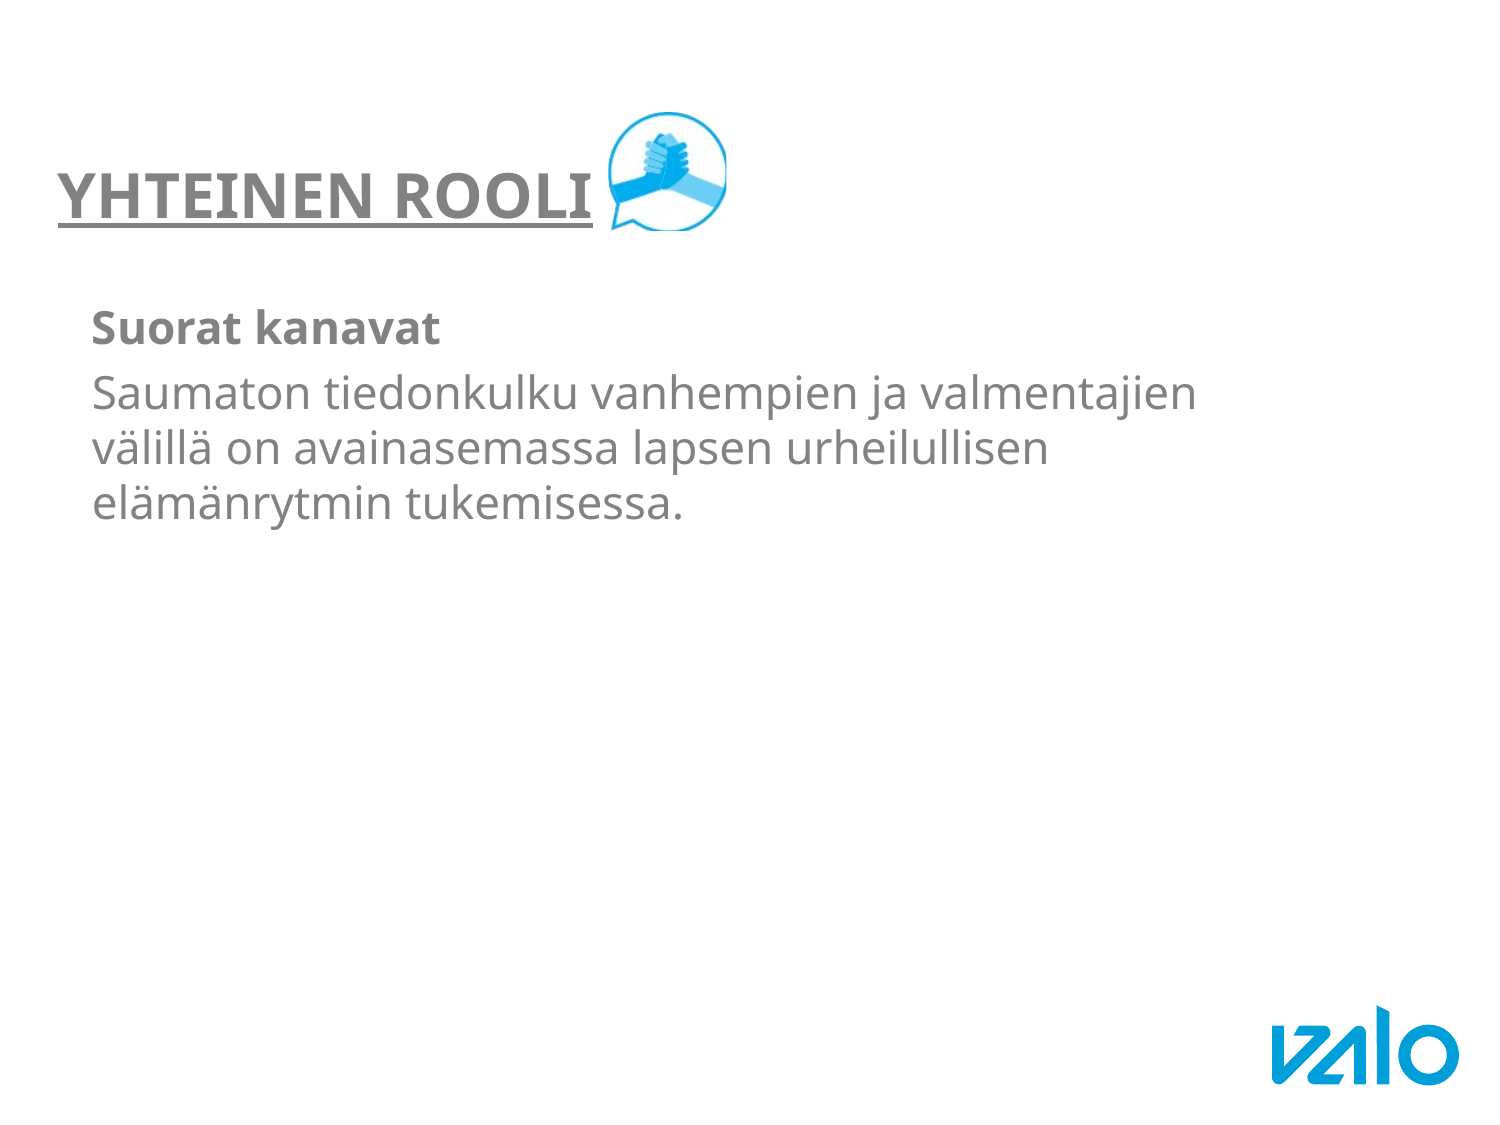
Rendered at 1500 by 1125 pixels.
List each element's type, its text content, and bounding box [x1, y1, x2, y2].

title YHTEINEN ROOLI [0, 137, 1085, 325]
picture [608, 112, 727, 231]
list Suorat kanavat Saumaton tiedonkulku vanhempien ja valmentajien välillä on avainasemassa lapsen urheilullisen elämänrytmin tukemisessa. [76, 290, 1270, 540]
